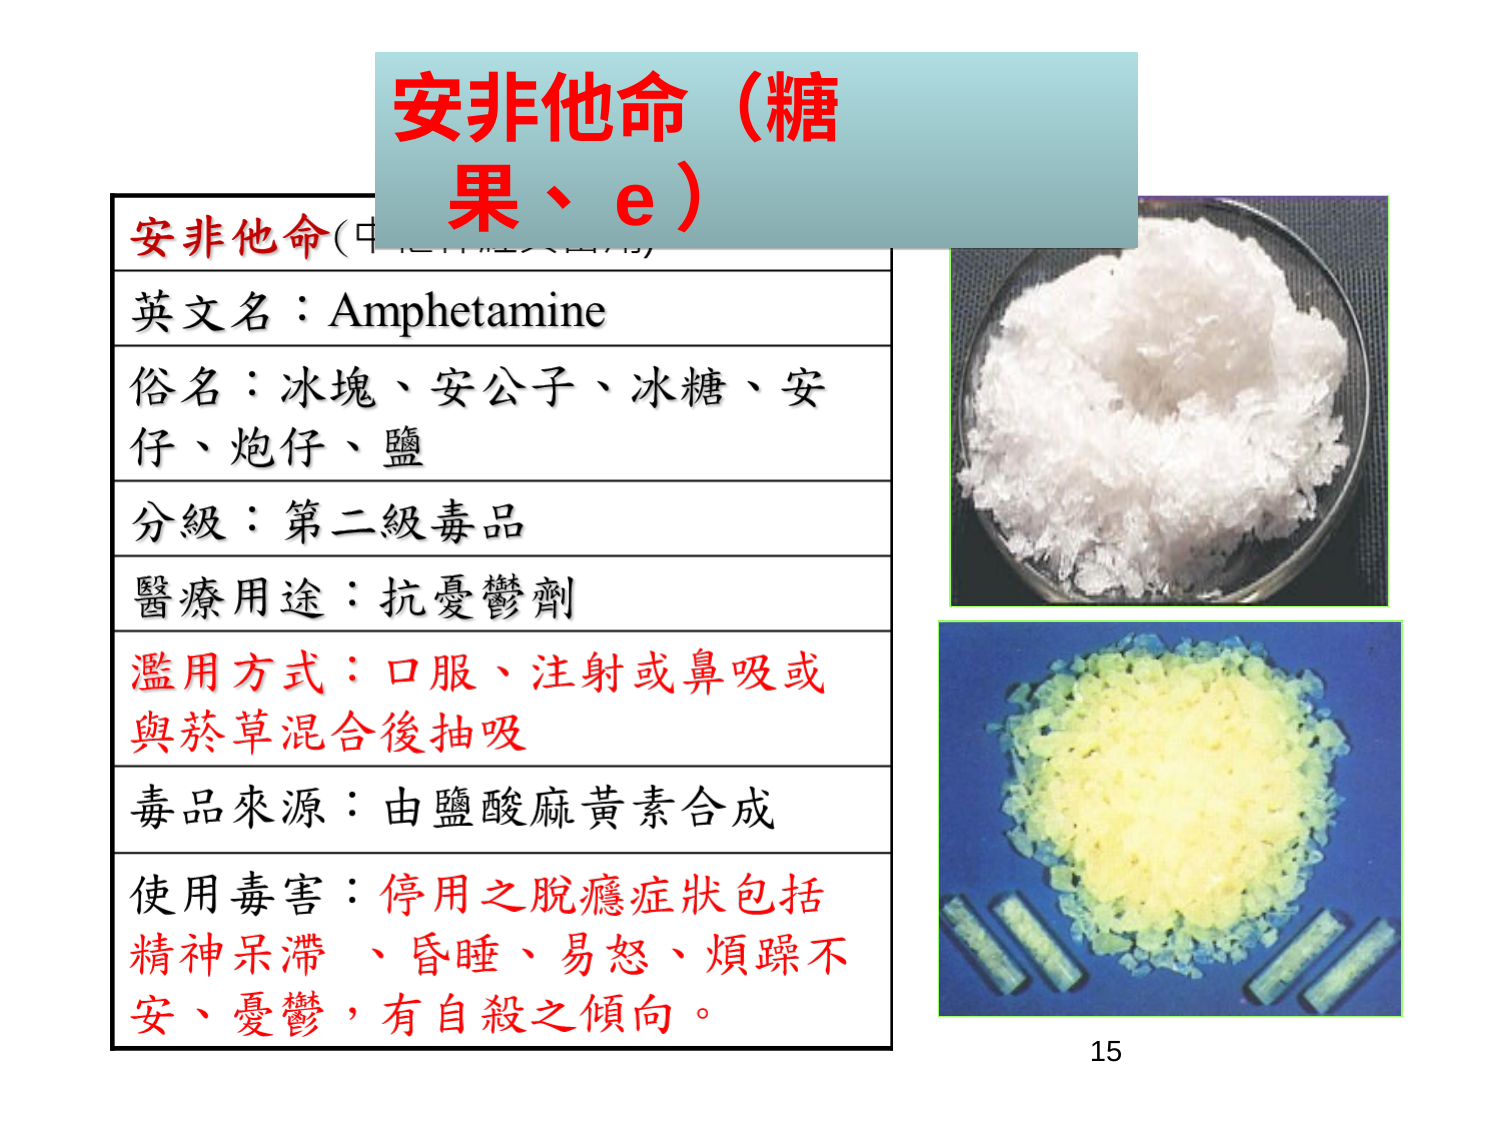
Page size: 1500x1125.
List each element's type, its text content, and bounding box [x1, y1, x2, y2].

picture [96, 187, 893, 1072]
picture [939, 621, 1402, 1016]
text_box [1074, 1024, 1426, 1103]
picture [950, 196, 1388, 606]
text_box 安非他命（糖果、e） [375, 52, 1138, 159]
